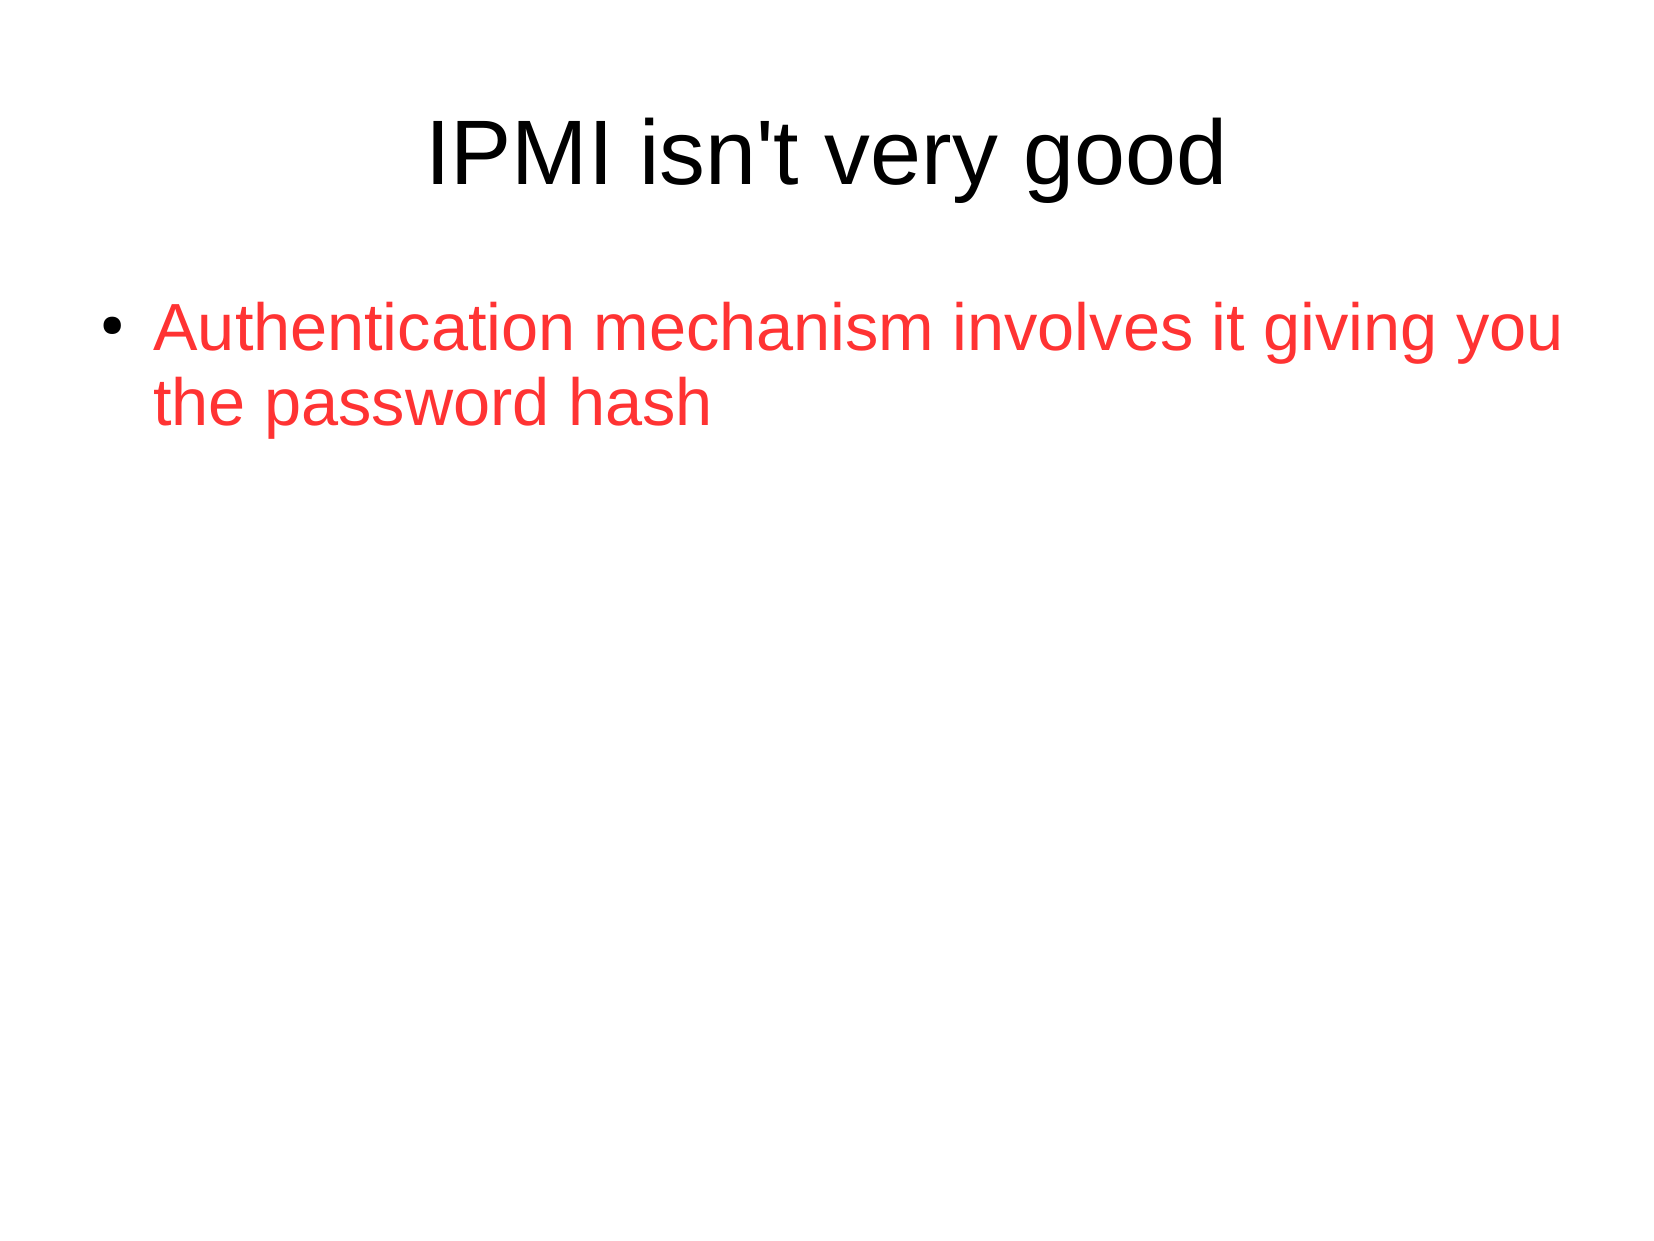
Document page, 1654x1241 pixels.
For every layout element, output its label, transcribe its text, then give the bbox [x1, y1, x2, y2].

title IPMI isn't very good [82, 49, 1571, 257]
list Authentication mechanism involves it giving you the password hash [82, 290, 1571, 1010]
